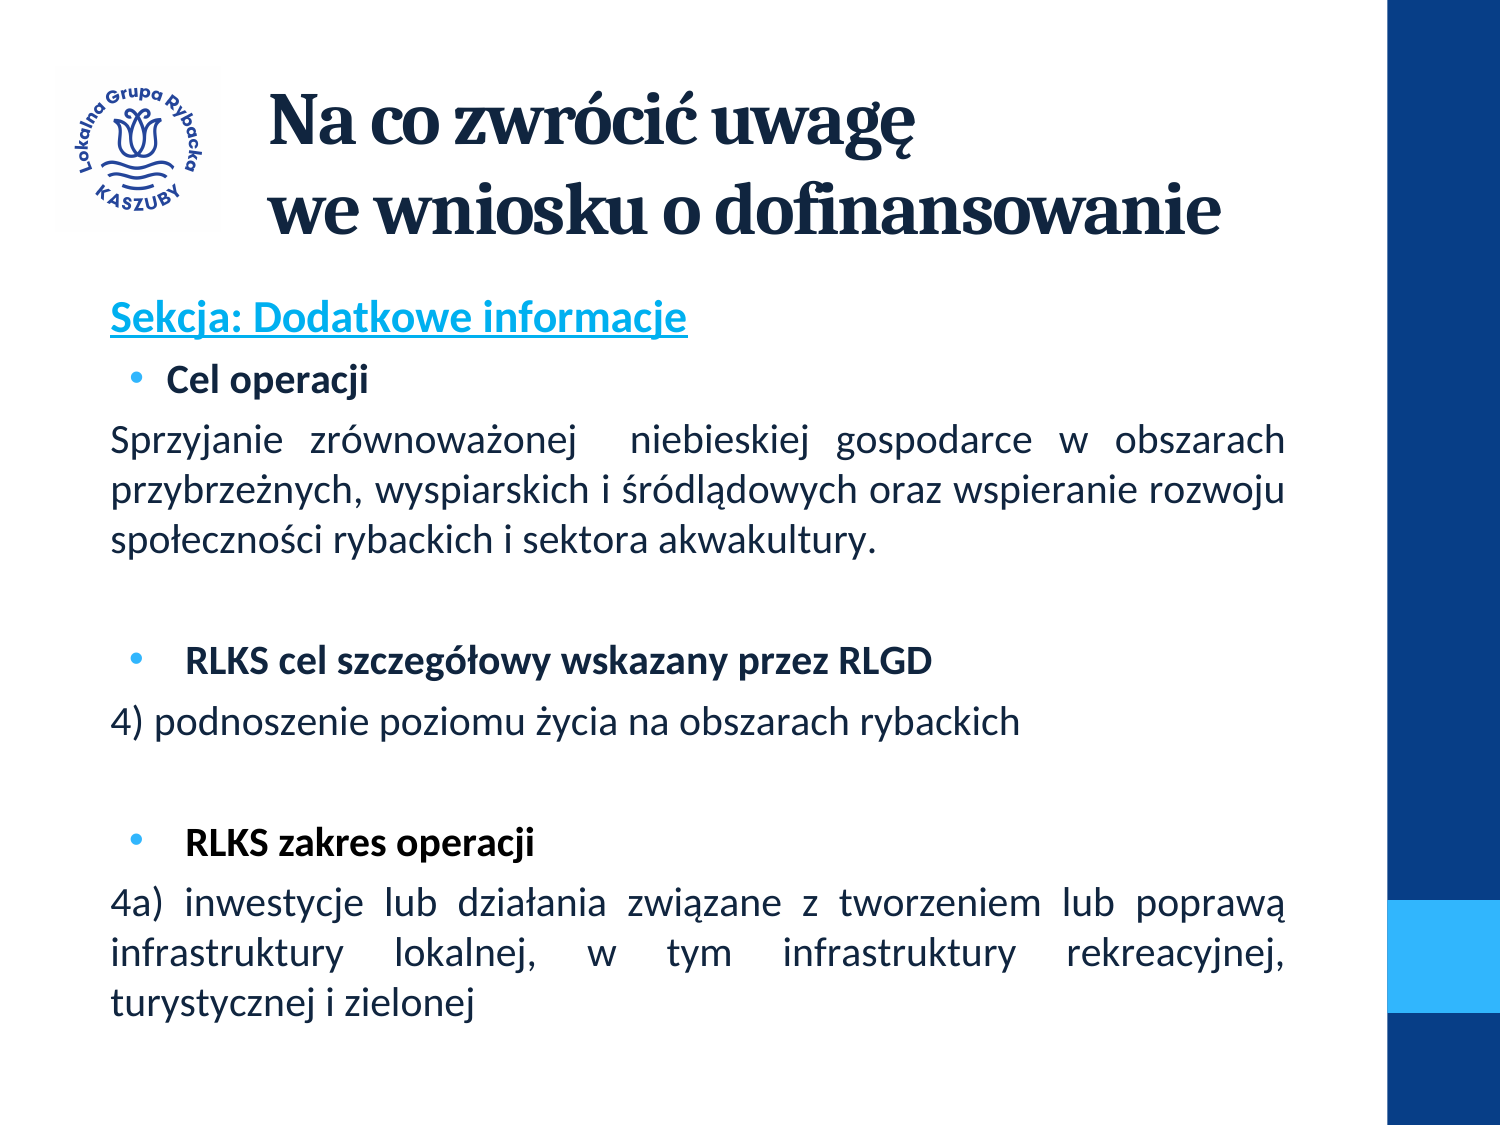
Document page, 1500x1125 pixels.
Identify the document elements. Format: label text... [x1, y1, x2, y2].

title Na co zwrócić uwagę we wniosku o dofinansowanie [253, 30, 1326, 289]
picture [55, 66, 221, 232]
text_box Sekcja: Dodatkowe informacje Cel operacji Sprzyjanie zrównoważonej niebieskiej gospodarce w obszarach przybrzeżnych, wyspiarskich i śródlądowych oraz wspieranie rozwoju społeczności rybackich i sektora akwakultury. RLKS cel szczegółowy wskazany przez RLGD 4) podnoszenie poziomu życia na obszarach rybackich RLKS zakres operacji 4a) inwestycje lub działania związane z tworzeniem lub poprawą infrastruktury lokalnej, w tym infrastruktury rekreacyjnej, turystycznej i zielonej [76, 278, 1302, 1083]
